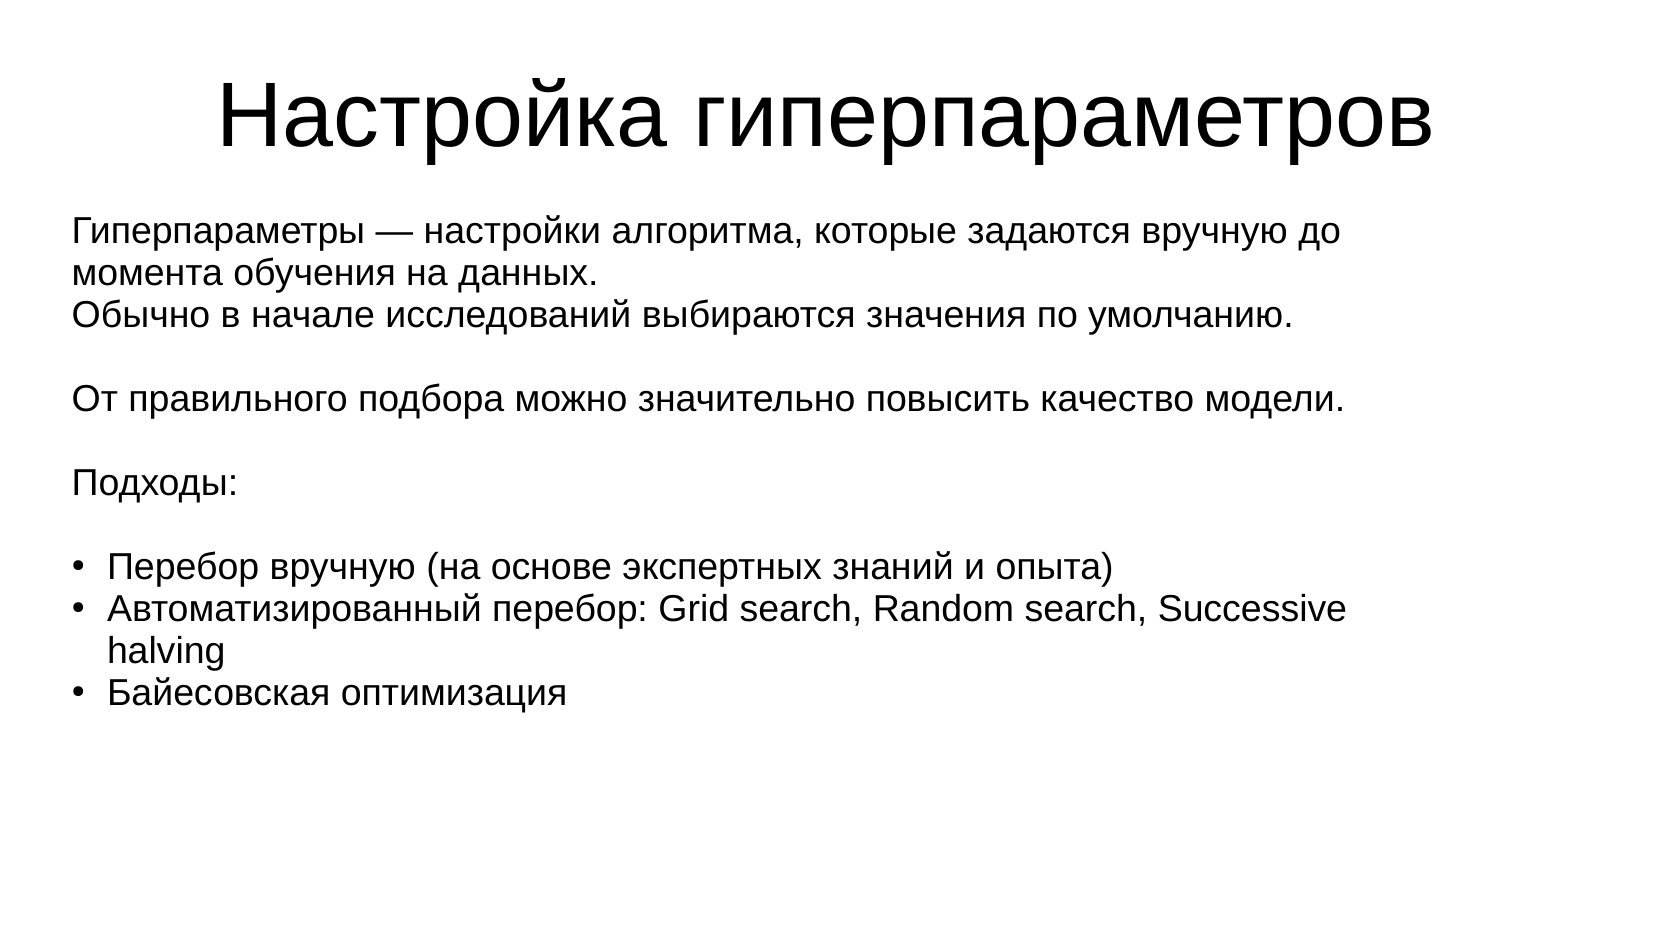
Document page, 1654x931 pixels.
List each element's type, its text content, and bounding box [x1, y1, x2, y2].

subtitle [29, 177, 1625, 904]
text_box Гиперпараметры — настройки алгоритма, которые задаются вручную до момента обучения на данных. Обычно в начале исследований выбираются значения по умолчанию. От правильного подбора можно значительно повысить качество модели. Подходы: Перебор вручную (на основе экспертных знаний и опыта) Автоматизированный перебор: Grid search, Random search, Successive halving Байесовская оптимизация [56, 202, 1477, 722]
title Настройка гиперпараметров [82, 37, 1571, 177]
